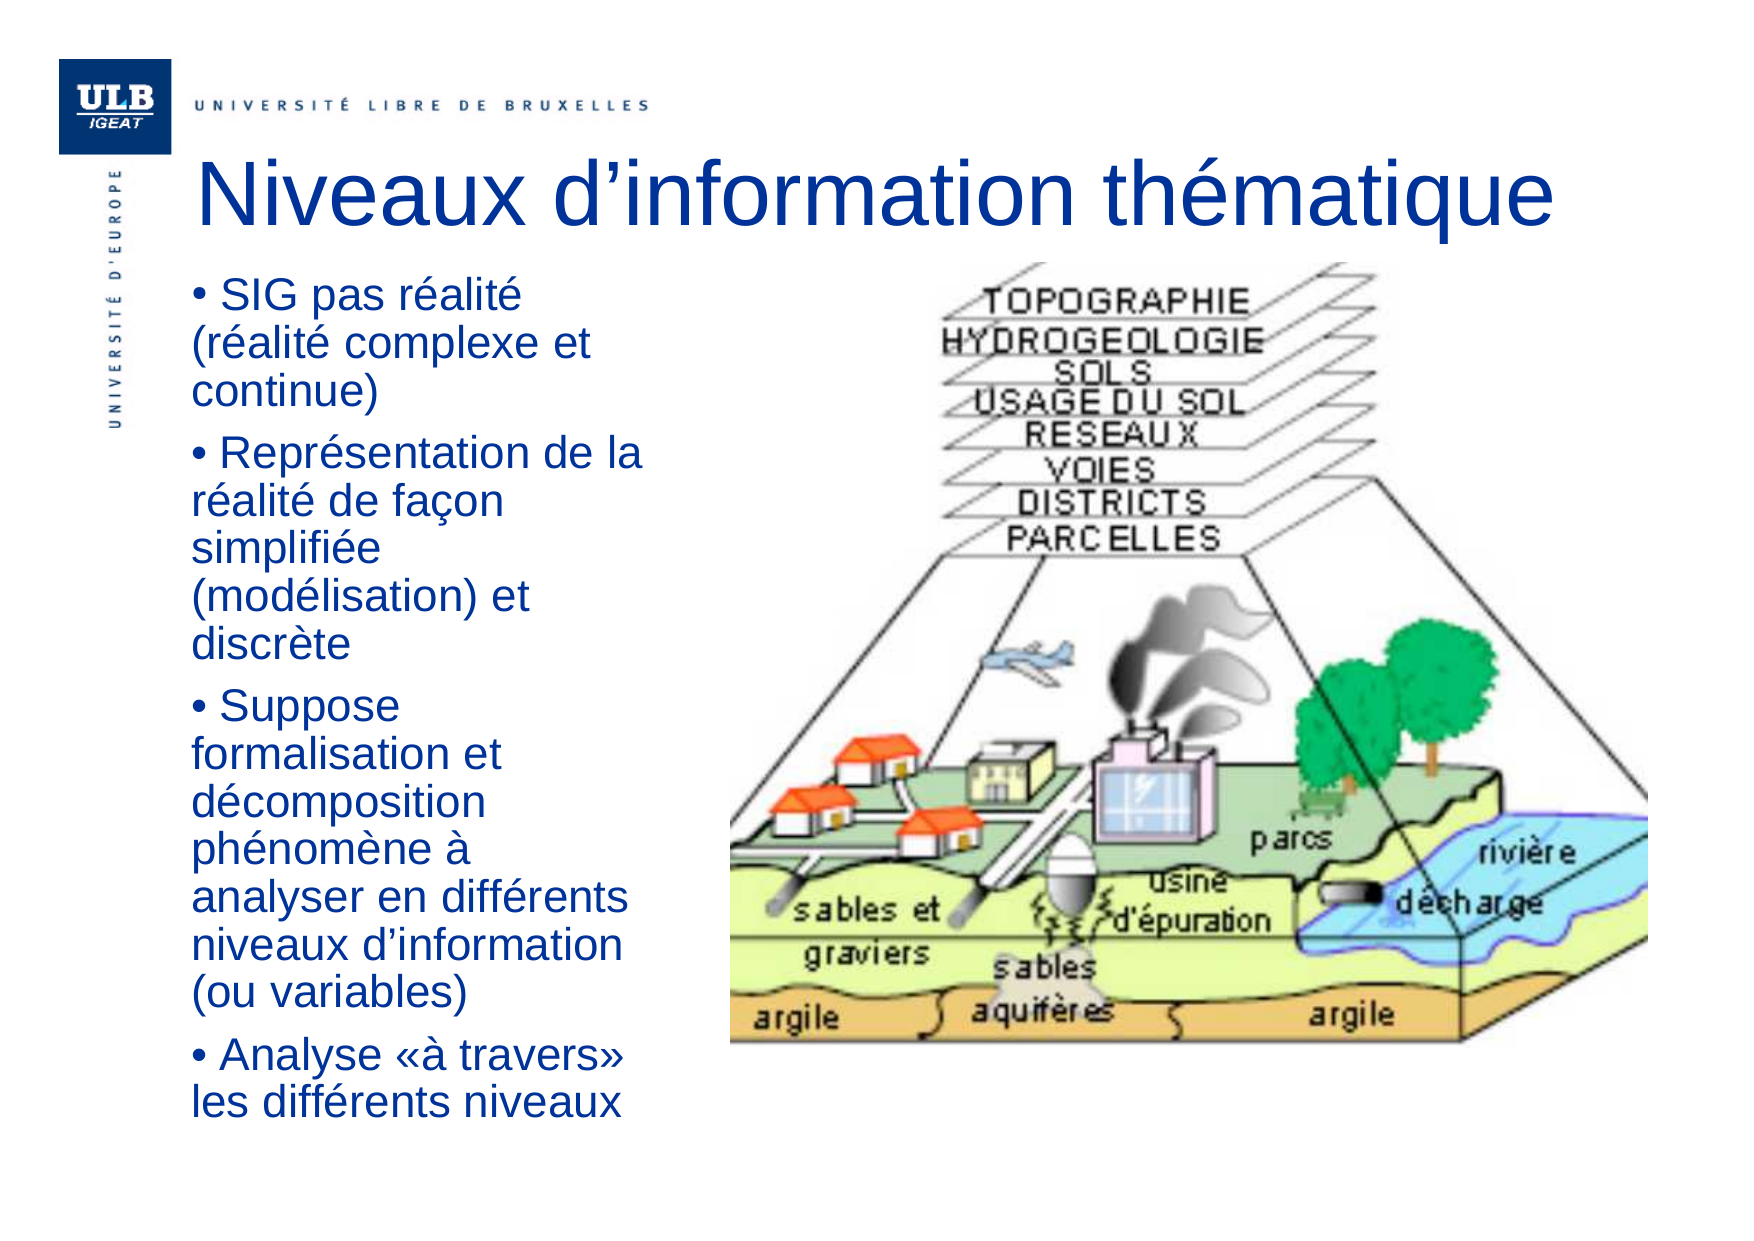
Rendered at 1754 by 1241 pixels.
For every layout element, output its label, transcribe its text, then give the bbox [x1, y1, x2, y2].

title Niveaux d’information thématique [140, 79, 1613, 315]
picture [59, 59, 1695, 1182]
list SIG pas réalité (réalité complexe et continue) • Représentation de la réalité de façon simplifiée (modélisation) et discrète • Suppose formalisation et décomposition phénomène à analyser en différents niveaux d’information (ou variables) • Analyse «à travers» les différents niveaux [140, 272, 644, 1241]
